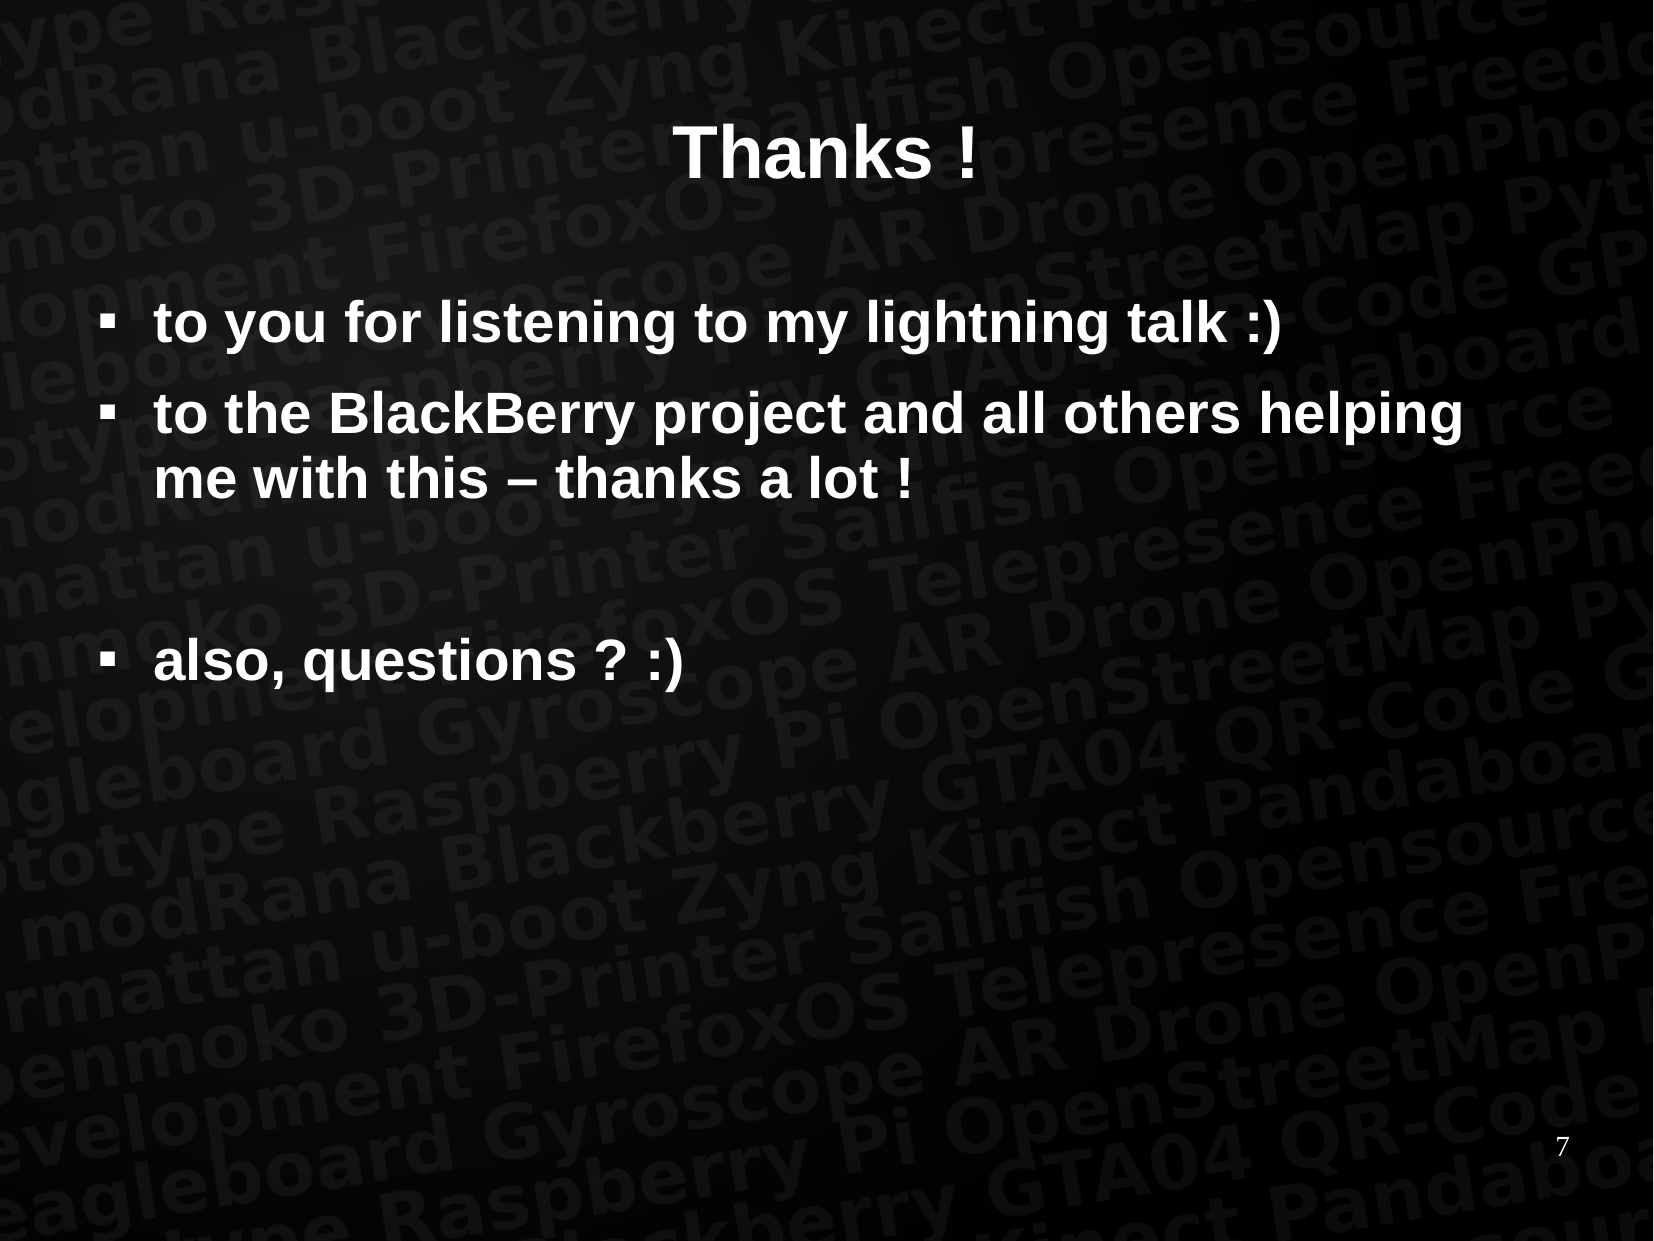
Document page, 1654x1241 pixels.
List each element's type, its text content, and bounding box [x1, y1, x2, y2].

picture [0, 0, 1654, 1241]
list to you for listening to my lightning talk :) to the BlackBerry project and all others helping me with this – thanks a lot ! also, questions ? :) [82, 290, 1538, 1010]
title Thanks ! [82, 49, 1571, 257]
